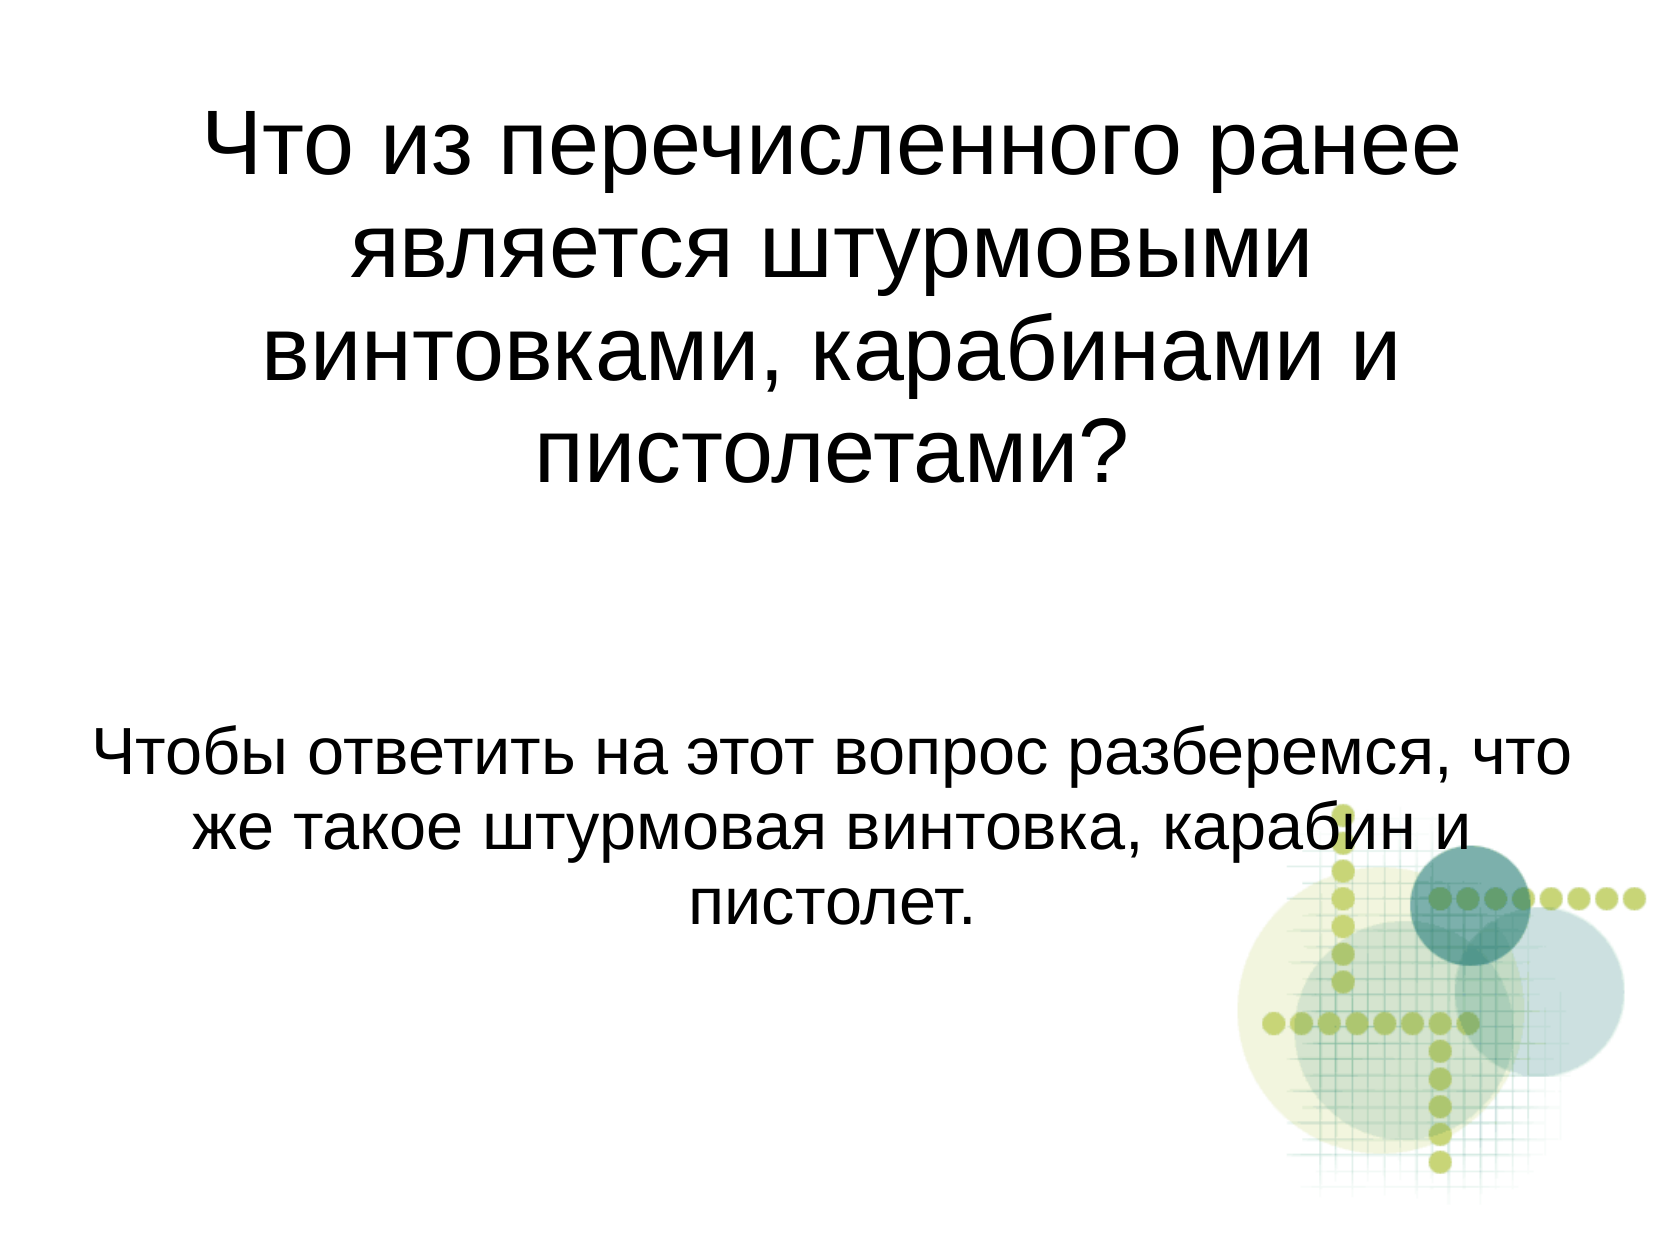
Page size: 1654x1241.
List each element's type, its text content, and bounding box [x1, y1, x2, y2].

picture [1224, 792, 1654, 1211]
title Что из перечисленного ранее является штурмовыми винтовками, карабинами и пистолетами? [88, 75, 1577, 501]
subtitle Чтобы ответить на этот вопрос разберемся, что же такое штурмовая винтовка, карабин и пистолет. [88, 501, 1577, 1152]
